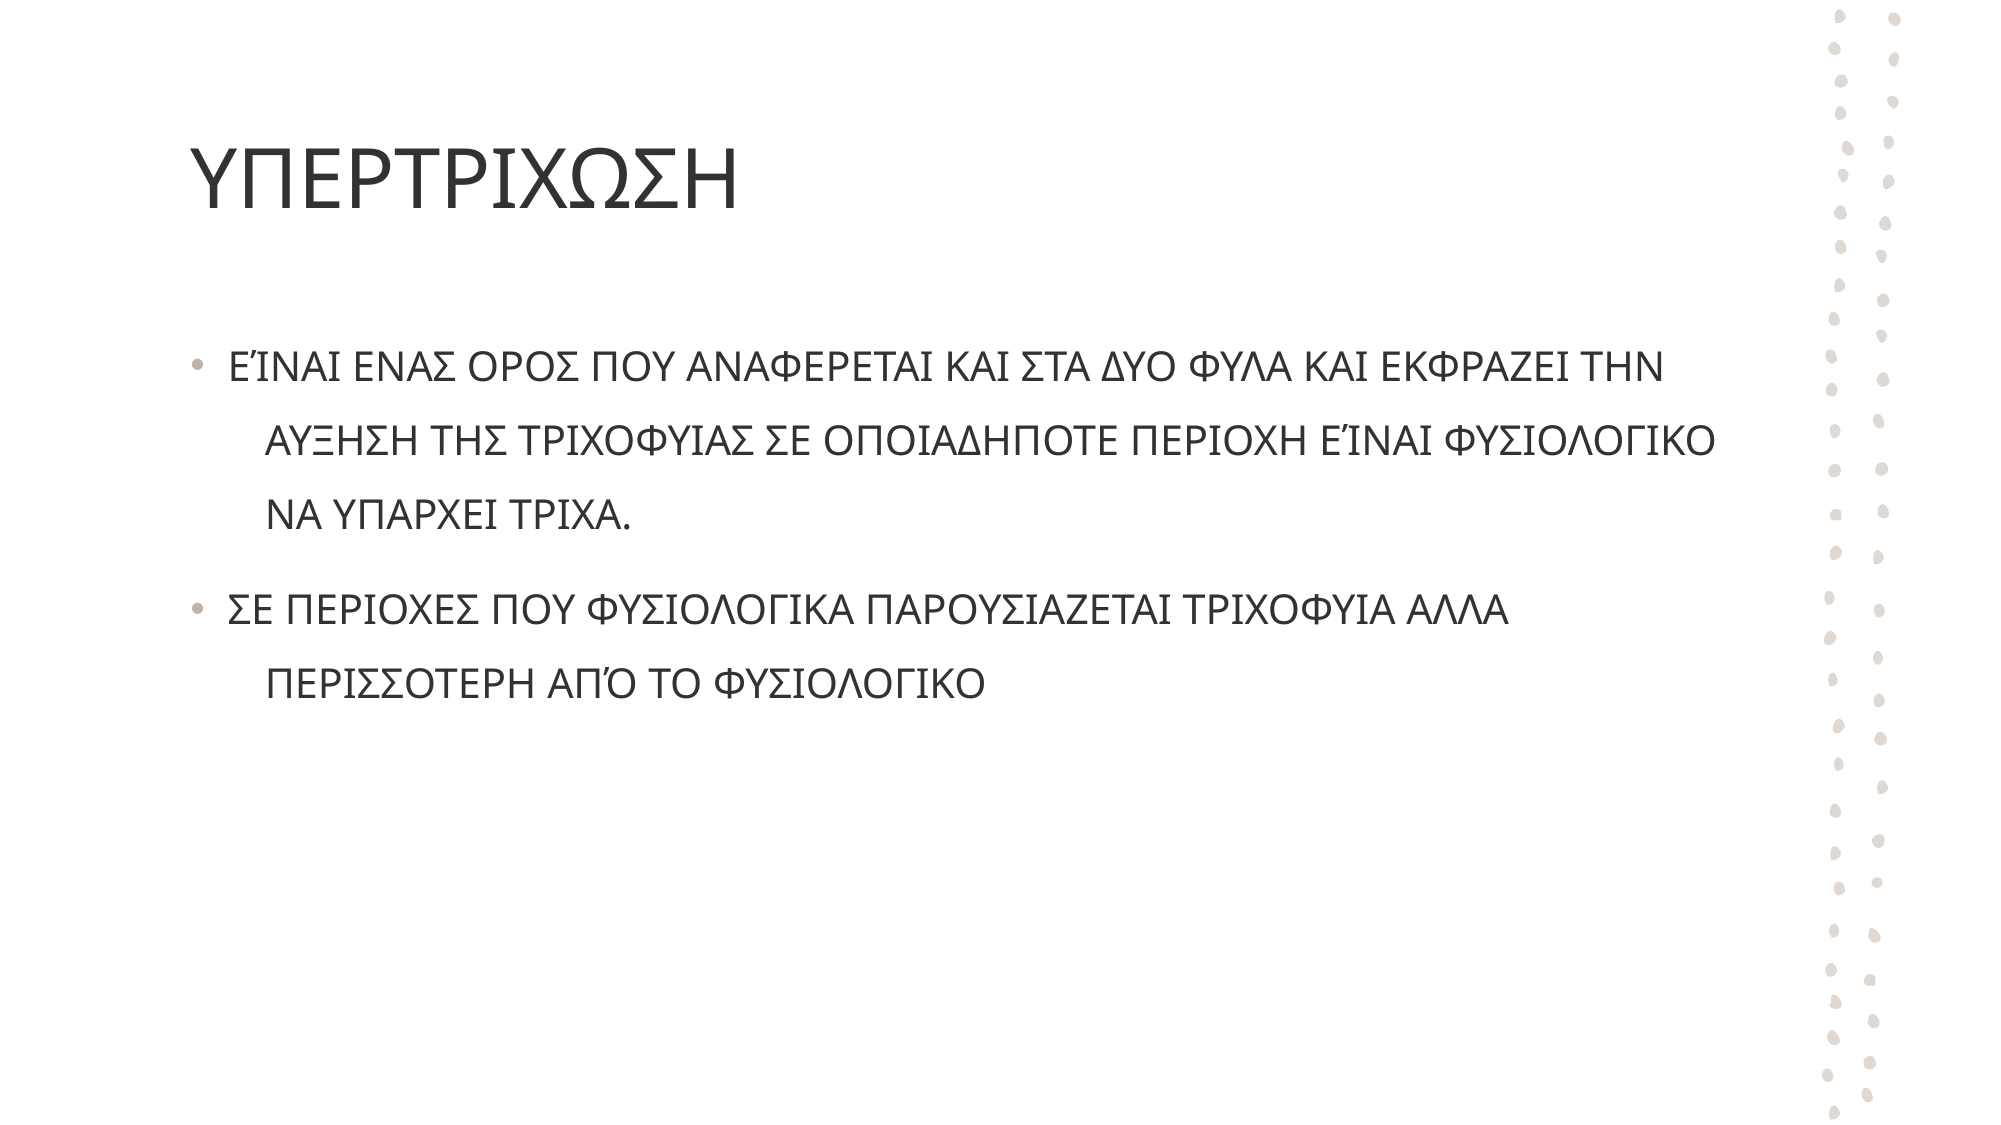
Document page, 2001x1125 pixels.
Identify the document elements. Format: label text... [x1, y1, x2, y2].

list ΕΊΝΑΙ ΕΝΑΣ ΟΡΟΣ ΠΟΥ ΑΝΑΦΕΡΕΤΑΙ ΚΑΙ ΣΤΑ ΔΥΟ ΦΥΛΑ ΚΑΙ ΕΚΦΡΑΖΕΙ ΤΗΝ ΑΥΞΗΣΗ ΤΗΣ ΤΡΙΧΟΦΥΙΑΣ ΣΕ ΟΠΟΙΑΔΗΠΟΤΕ ΠΕΡΙΟΧΗ ΕΊΝΑΙ ΦΥΣΙΟΛΟΓΙΚΟ ΝΑ ΥΠΑΡΧΕΙ ΤΡΙΧΑ. ΣΕ ΠΕΡΙΟΧΕΣ ΠΟΥ ΦΥΣΙΟΛΟΓΙΚΑ ΠΑΡΟΥΣΙΑΖΕΤΑΙ ΤΡΙΧΟΦΥΙΑ ΑΛΛΑ ΠΕΡΙΣΣΟΤΕΡΗ ΑΠΌ ΤΟ ΦΥΣΙΟΛΟΓΙΚΟ [175, 307, 1756, 719]
title ΥΠΕΡΤΡΙΧΩΣΗ [175, 66, 840, 284]
